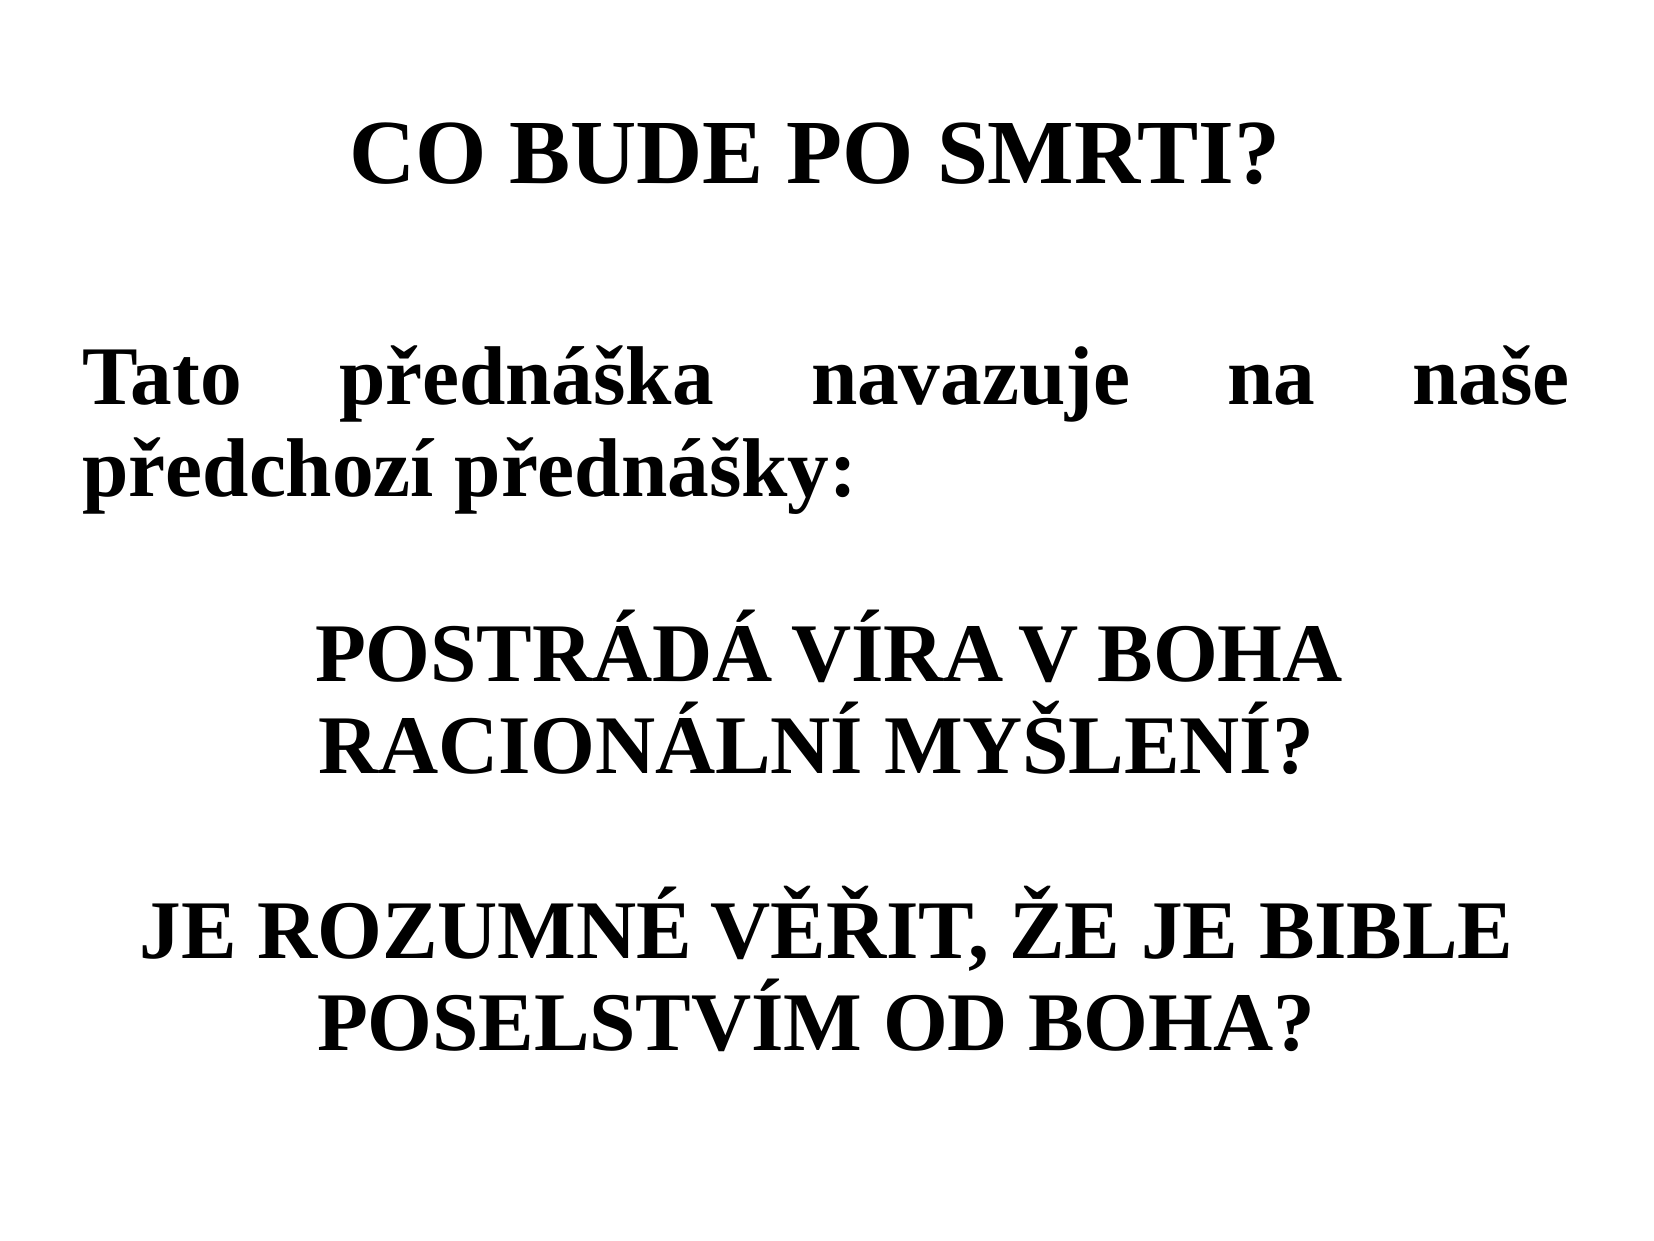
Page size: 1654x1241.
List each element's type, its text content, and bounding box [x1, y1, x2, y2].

subtitle Tato přednáška navazuje na naše předchozí přednášky: POSTRÁDÁ VÍRA V BOHA RACIONÁLNÍ MYŠLENÍ? JE ROZUMNÉ VĚŘIT, ŽE JE BIBLE POSELSTVÍM OD BOHA? [82, 290, 1571, 1109]
title CO BUDE PO SMRTI? [82, 49, 1571, 257]
